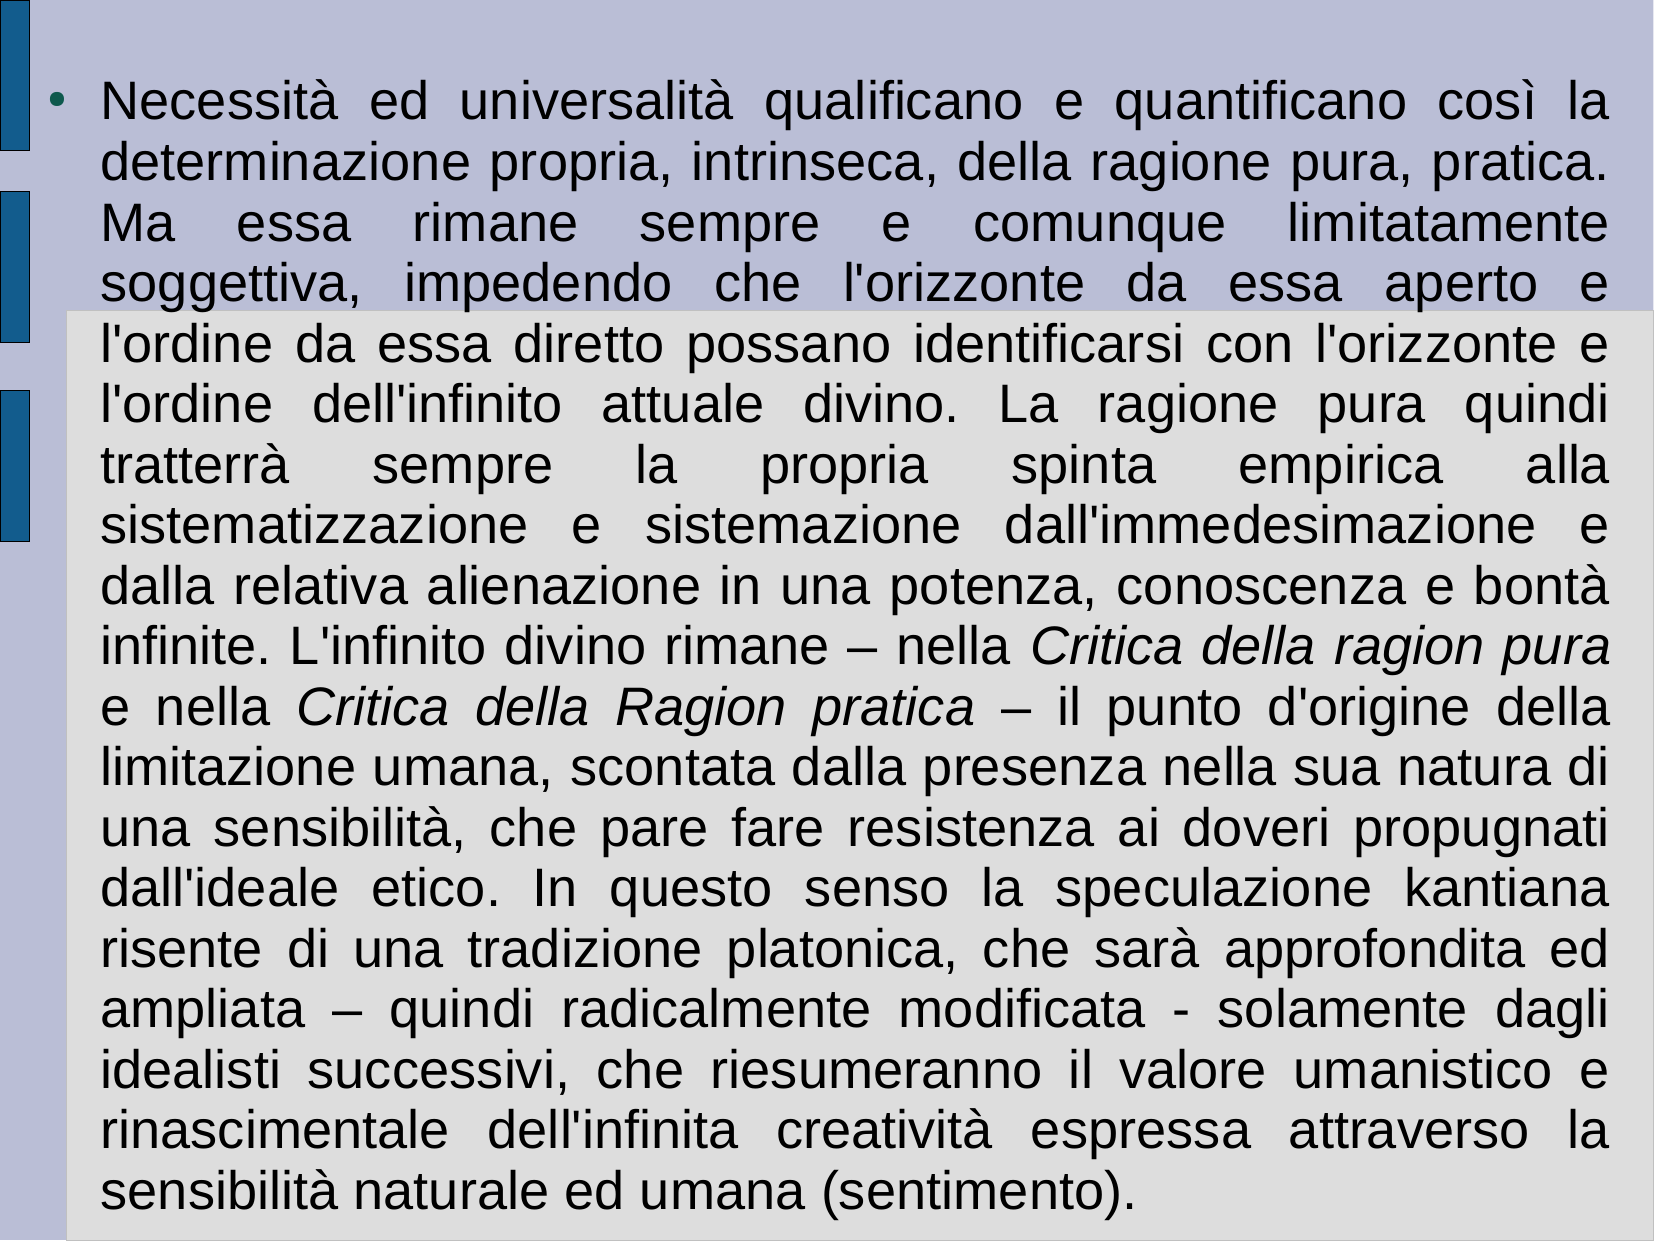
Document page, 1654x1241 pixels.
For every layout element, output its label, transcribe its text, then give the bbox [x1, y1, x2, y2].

list Necessità ed universalità qualificano e quantificano così la determinazione propria, intrinseca, della ragione pura, pratica. Ma essa rimane sempre e comunque limitatamente soggettiva, impedendo che l'orizzonte da essa aperto e l'ordine da essa diretto possano identificarsi con l'orizzonte e l'ordine dell'infinito attuale divino. La ragione pura quindi tratterrà sempre la propria spinta empirica alla sistematizzazione e sistemazione dall'immedesimazione e dalla relativa alienazione in una potenza, conoscenza e bontà infinite. L'infinito divino rimane – nella Critica della ragion pura e nella Critica della Ragion pratica – il punto d'origine della limitazione umana, scontata dalla presenza nella sua natura di una sensibilità, che pare fare resistenza ai doveri propugnati dall'ideale etico. In questo senso la speculazione kantiana risente di una tradizione platonica, che sarà approfondita ed ampliata – quindi radicalmente modificata - solamente dagli idealisti successivi, che riesumeranno il valore umanistico e rinascimentale dell'infinita creatività espressa attraverso la sensibilità naturale ed umana (sentimento). [29, 70, 1613, 1222]
